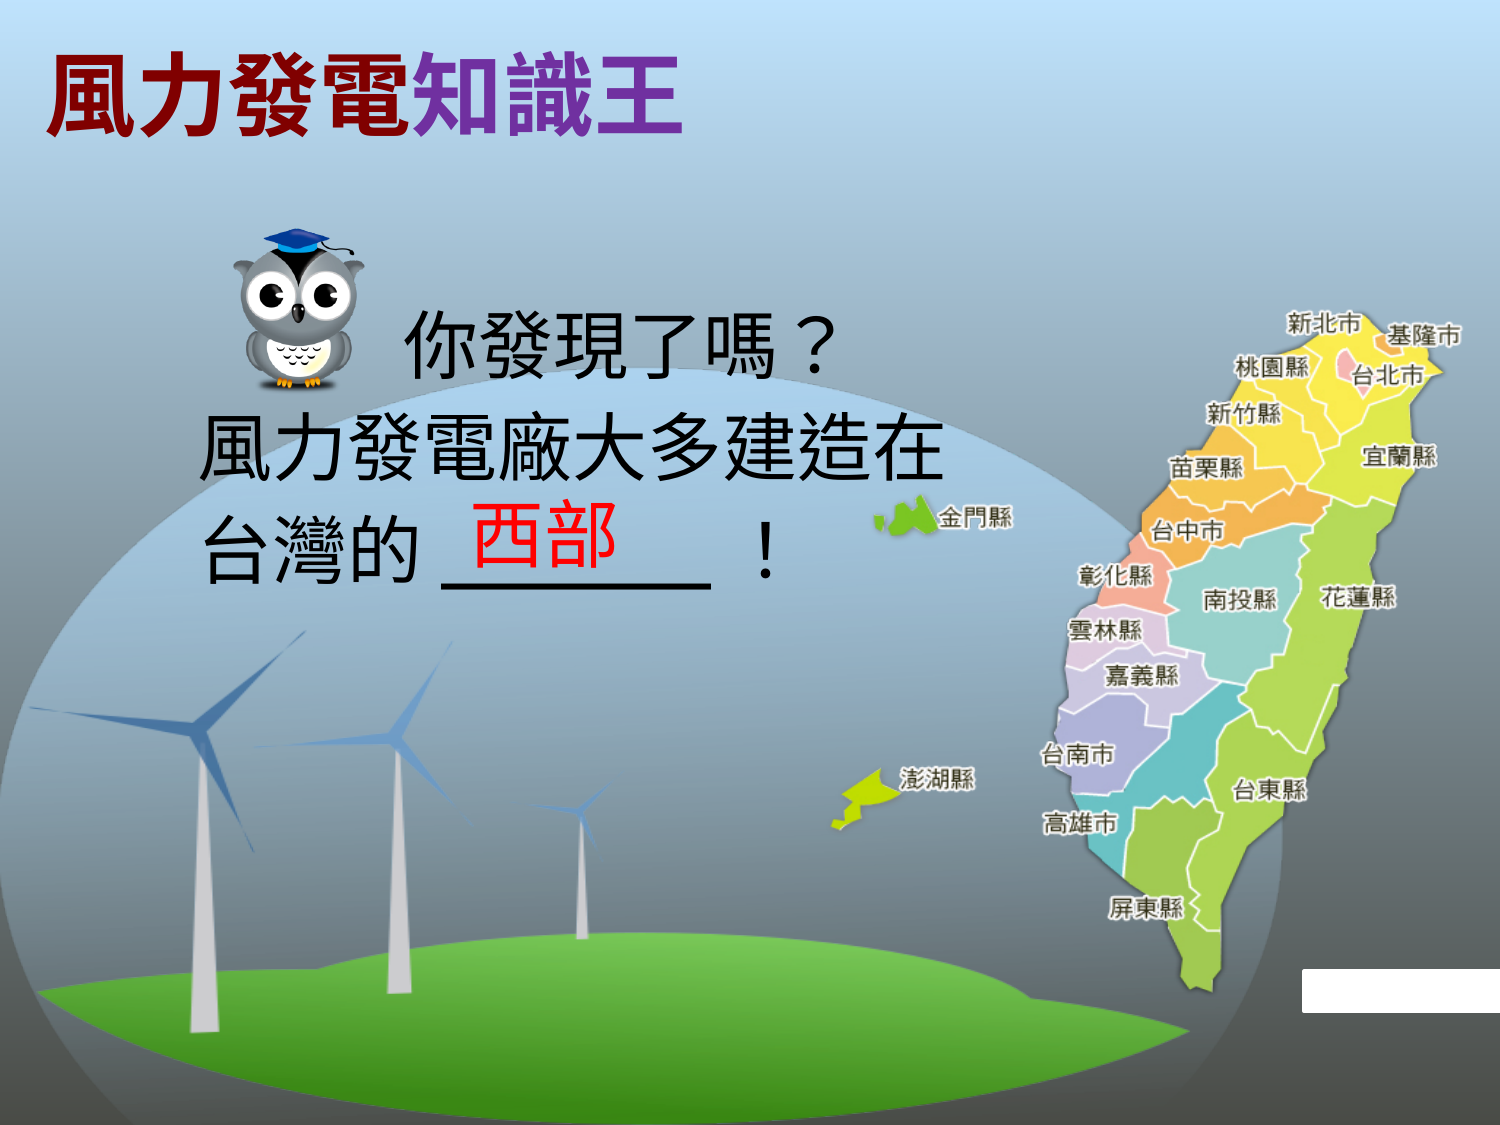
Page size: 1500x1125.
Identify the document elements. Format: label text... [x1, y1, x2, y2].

text_box [1304, 971, 1500, 1011]
text_box 你發現了嗎？ 風力發電廠大多建造在 台灣的______！ [183, 290, 820, 604]
picture [820, 278, 1500, 1004]
text_box 西部 [454, 479, 637, 586]
text_box 風力發電知識王 [29, 30, 857, 219]
picture [230, 219, 366, 395]
